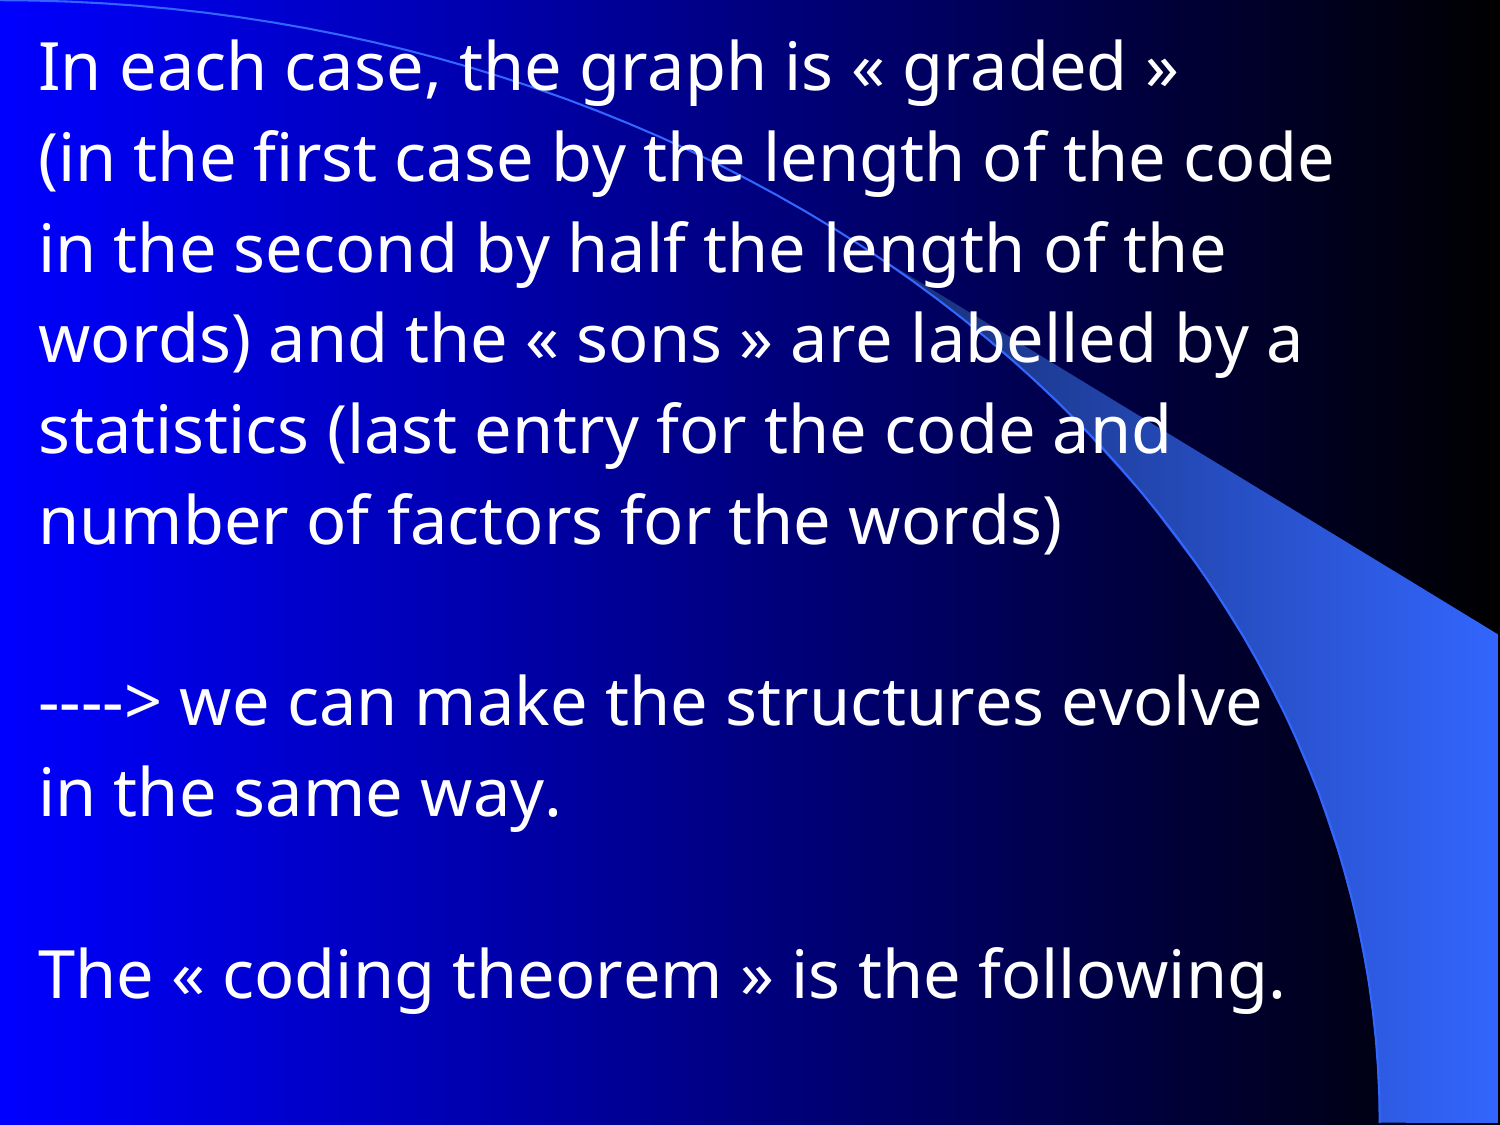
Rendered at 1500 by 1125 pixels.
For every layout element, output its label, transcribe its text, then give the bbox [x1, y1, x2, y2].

text_box In each case, the graph is « graded » (in the first case by the length of the code in the second by half the length of the words) and the « sons » are labelled by a statistics (last entry for the code and number of factors for the words) ----> we can make the structures evolve in the same way. The « coding theorem » is the following. [23, 11, 1476, 918]
